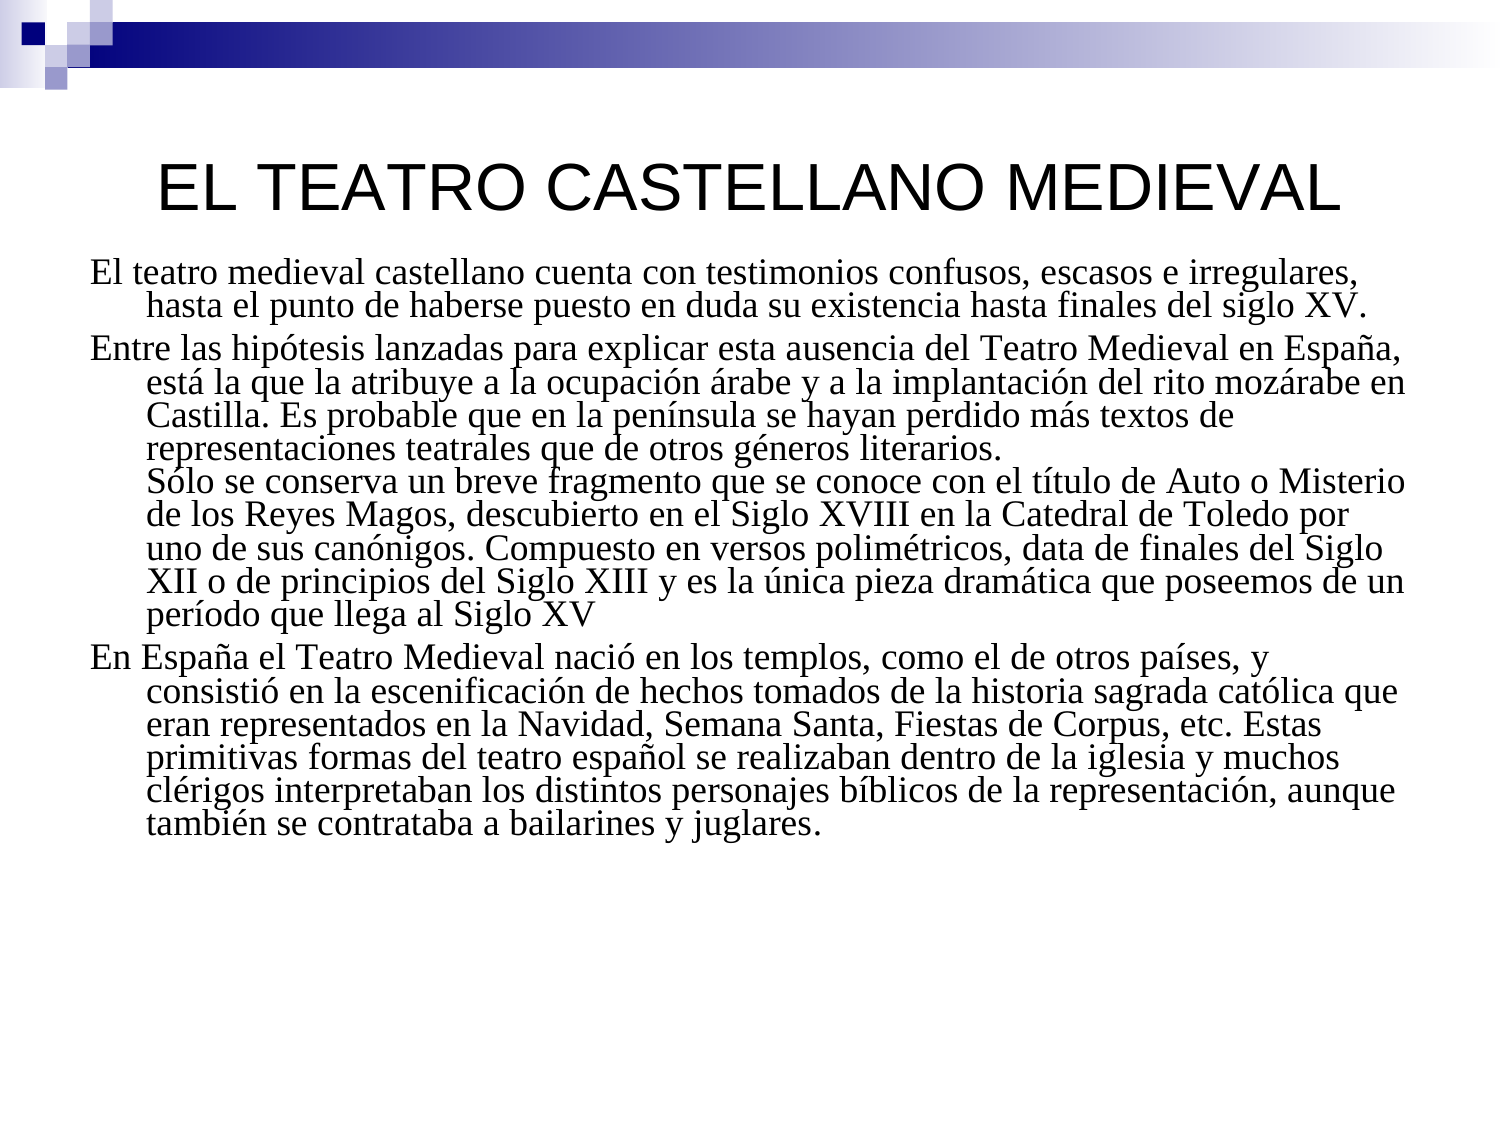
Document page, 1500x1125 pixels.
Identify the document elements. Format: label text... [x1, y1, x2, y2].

list El teatro medieval castellano cuenta con testimonios confusos, escasos e irregulares, hasta el punto de haberse puesto en duda su existencia hasta finales del siglo XV. Entre las hipótesis lanzadas para explicar esta ausencia del Teatro Medieval en España, está la que la atribuye a la ocupación árabe y a la implantación del rito mozárabe en Castilla. Es probable que en la península se hayan perdido más textos de representaciones teatrales que de otros géneros literarios. Sólo se conserva un breve fragmento que se conoce con el título de Auto o Misterio de los Reyes Magos, descubierto en el Siglo XVIII en la Catedral de Toledo por uno de sus canónigos. Compuesto en versos polimétricos, data de finales del Siglo XII o de principios del Siglo XIII y es la única pieza dramática que poseemos de un período que llega al Siglo XV En España el Teatro Medieval nació en los templos, como el de otros países, y consistió en la escenificación de hechos tomados de la historia sagrada católica que eran representados en la Navidad, Semana Santa, Fiestas de Corpus, etc. Estas primitivas formas del teatro español se realizaban dentro de la iglesia y muchos clérigos interpretaban los distintos personajes bíblicos de la representación, aunque también se contrataba a bailarines y juglares. [75, 249, 1426, 1045]
title EL TEATRO CASTELLANO MEDIEVAL [75, 75, 1426, 249]
